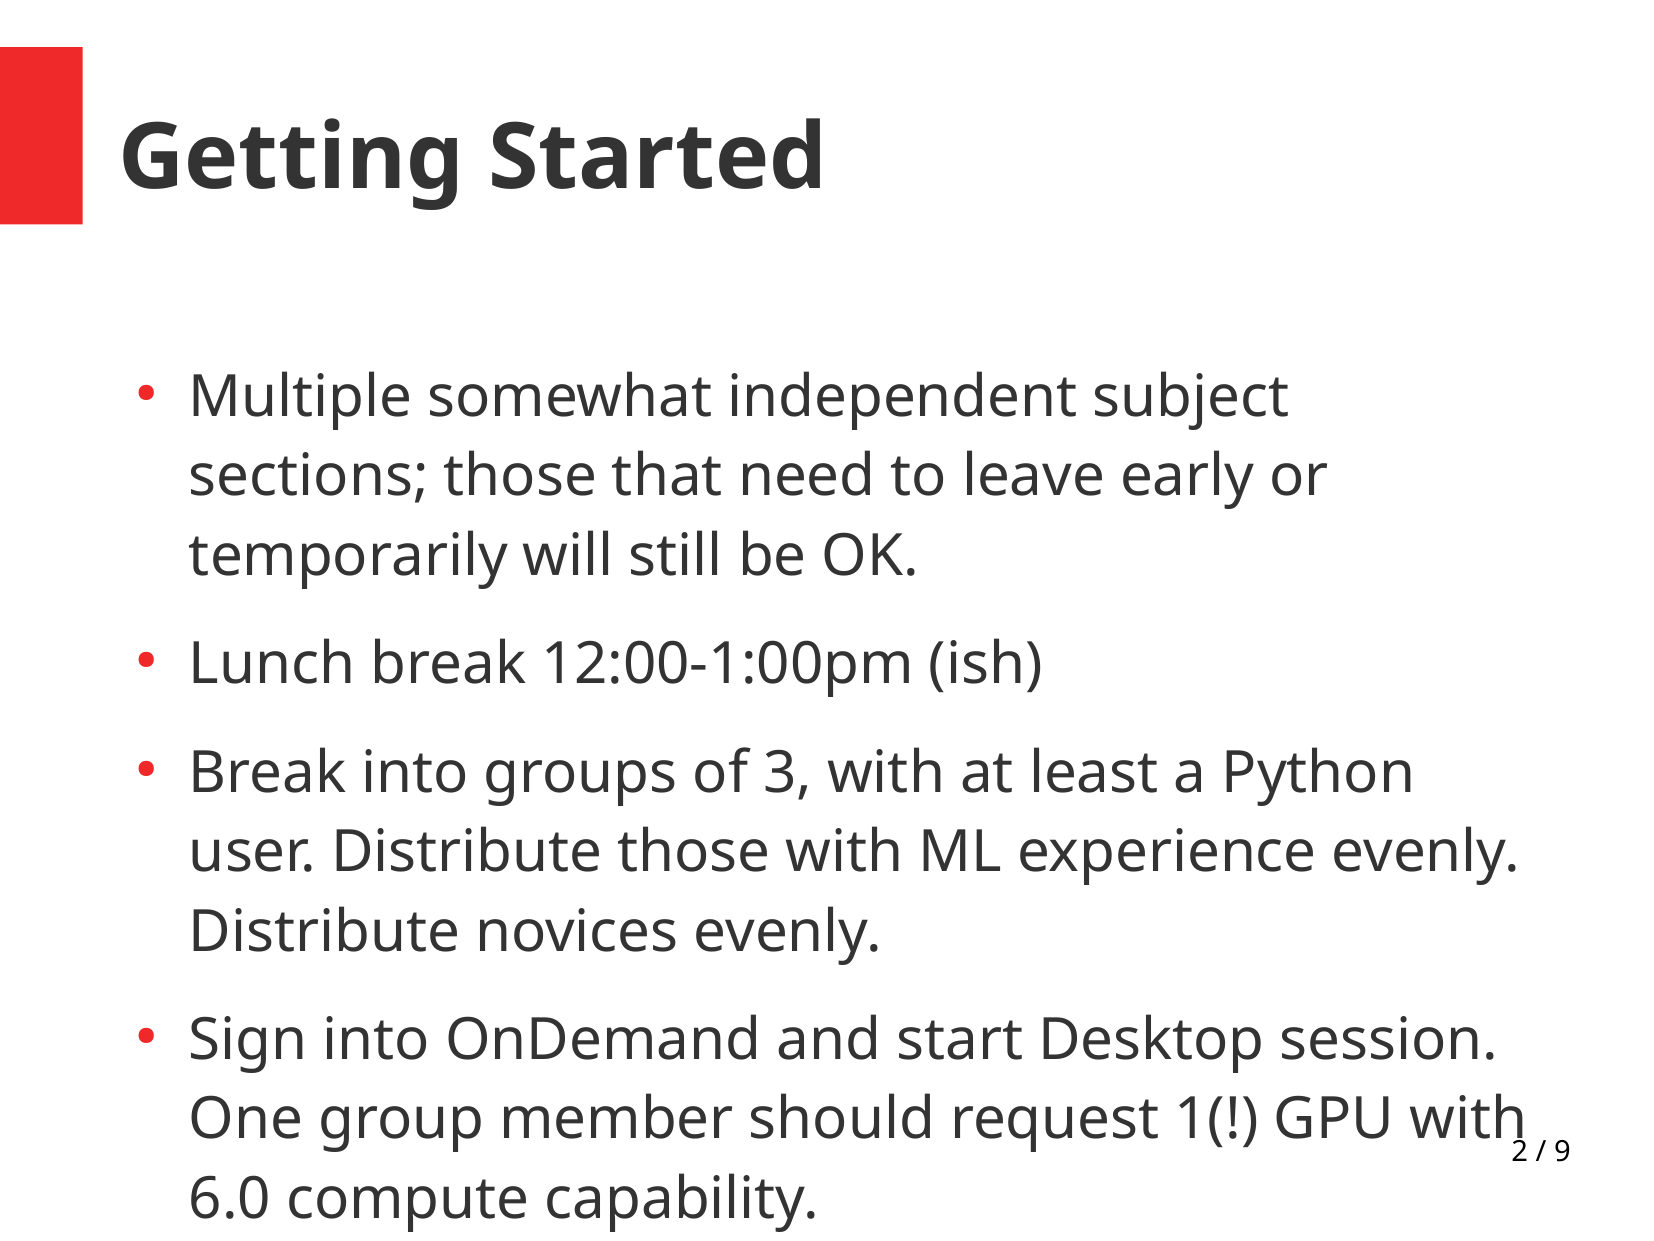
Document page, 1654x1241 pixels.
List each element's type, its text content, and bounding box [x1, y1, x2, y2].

list Multiple somewhat independent subject sections; those that need to leave early or temporarily will still be OK. Lunch break 12:00-1:00pm (ish) Break into groups of 3, with at least a Python user. Distribute those with ML experience evenly. Distribute novices evenly. Sign into OnDemand and start Desktop session. One group member should request 1(!) GPU with 6.0 compute capability. [118, 354, 1536, 1074]
title Getting Started [118, 49, 1571, 257]
